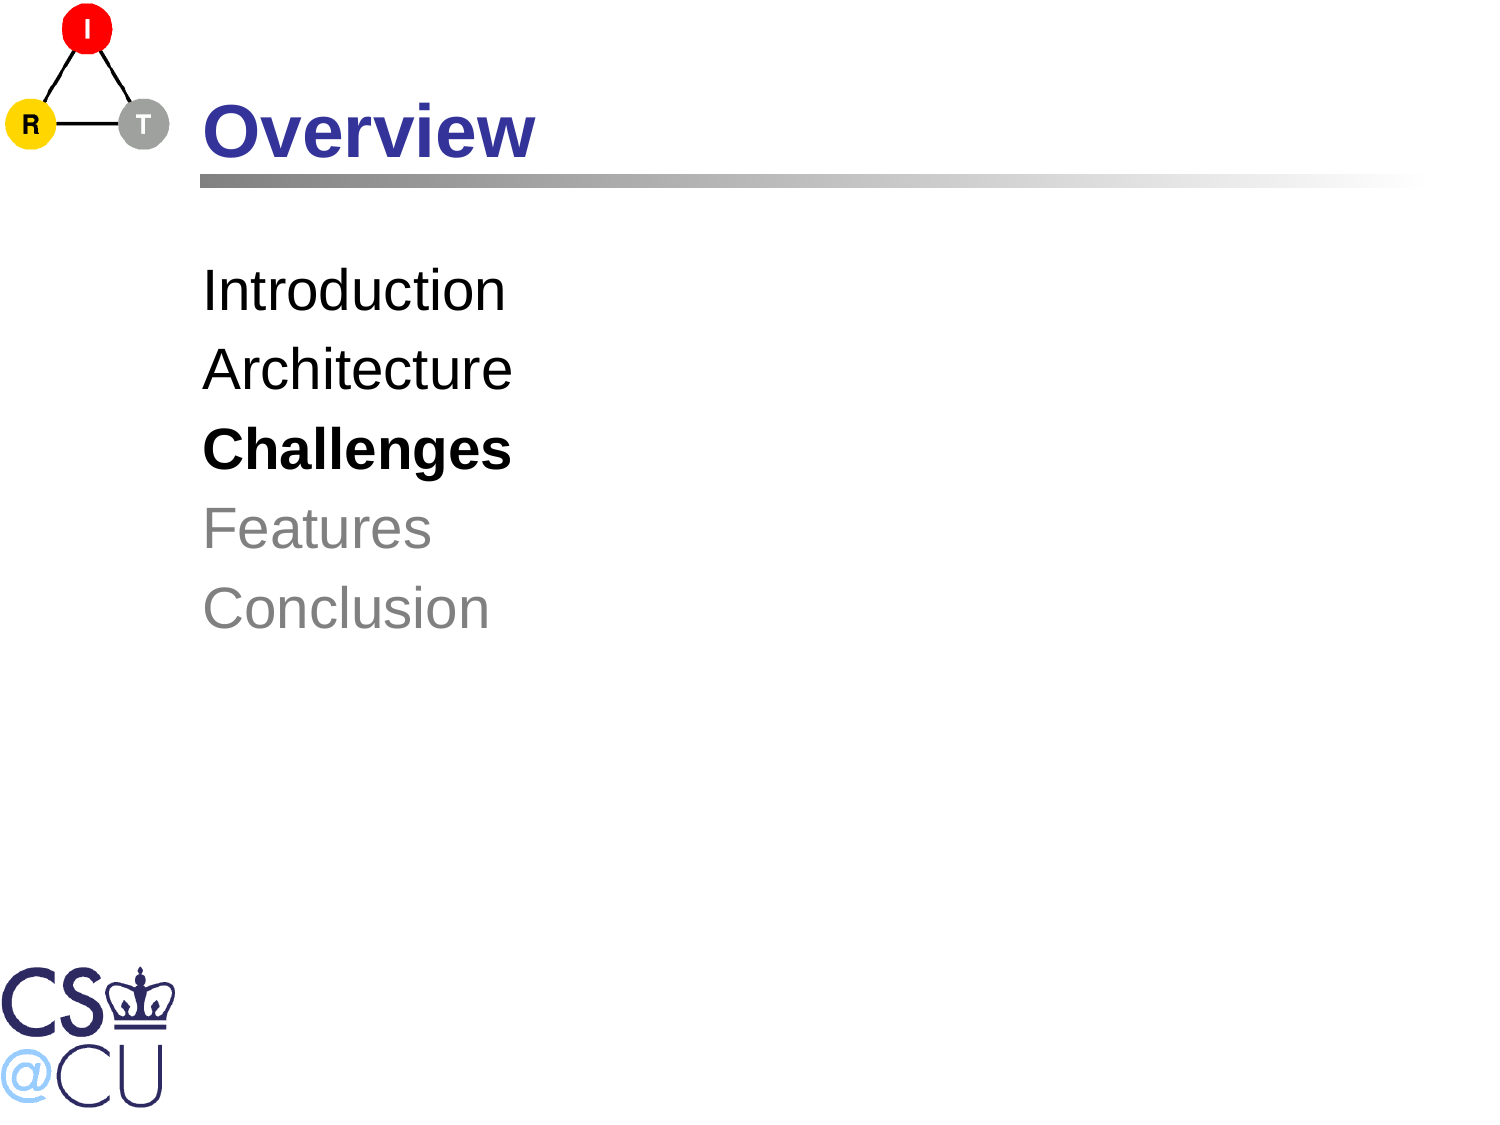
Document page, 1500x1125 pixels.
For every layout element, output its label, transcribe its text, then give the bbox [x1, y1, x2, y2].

picture [0, 949, 175, 1125]
title Overview [187, 37, 1463, 225]
list Introduction Architecture Challenges Features Conclusion [187, 249, 1463, 1013]
picture [0, 0, 173, 154]
